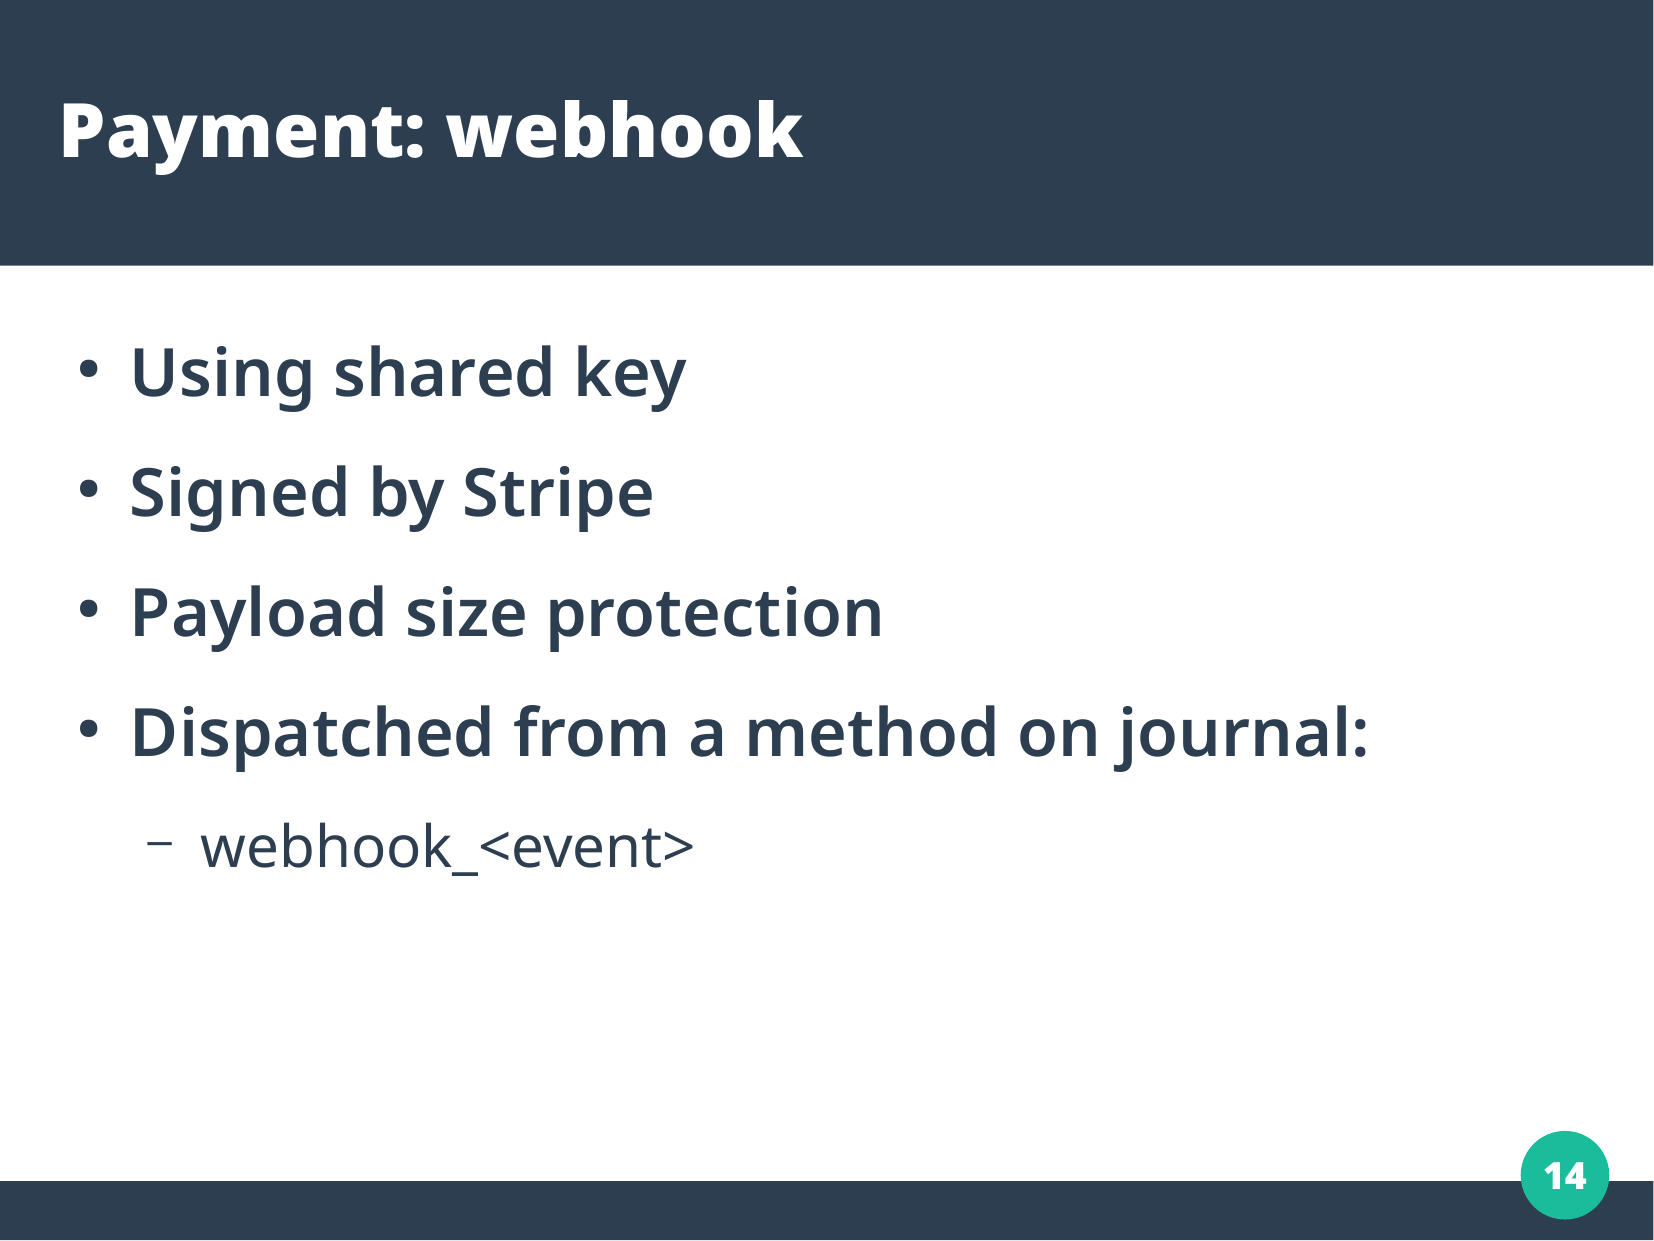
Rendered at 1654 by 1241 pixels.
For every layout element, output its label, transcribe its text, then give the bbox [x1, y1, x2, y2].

list Using shared key Signed by Stripe Payload size protection Dispatched from a method on journal: webhook_<event> [59, 324, 1595, 1152]
title Payment: webhook [59, 49, 1595, 207]
